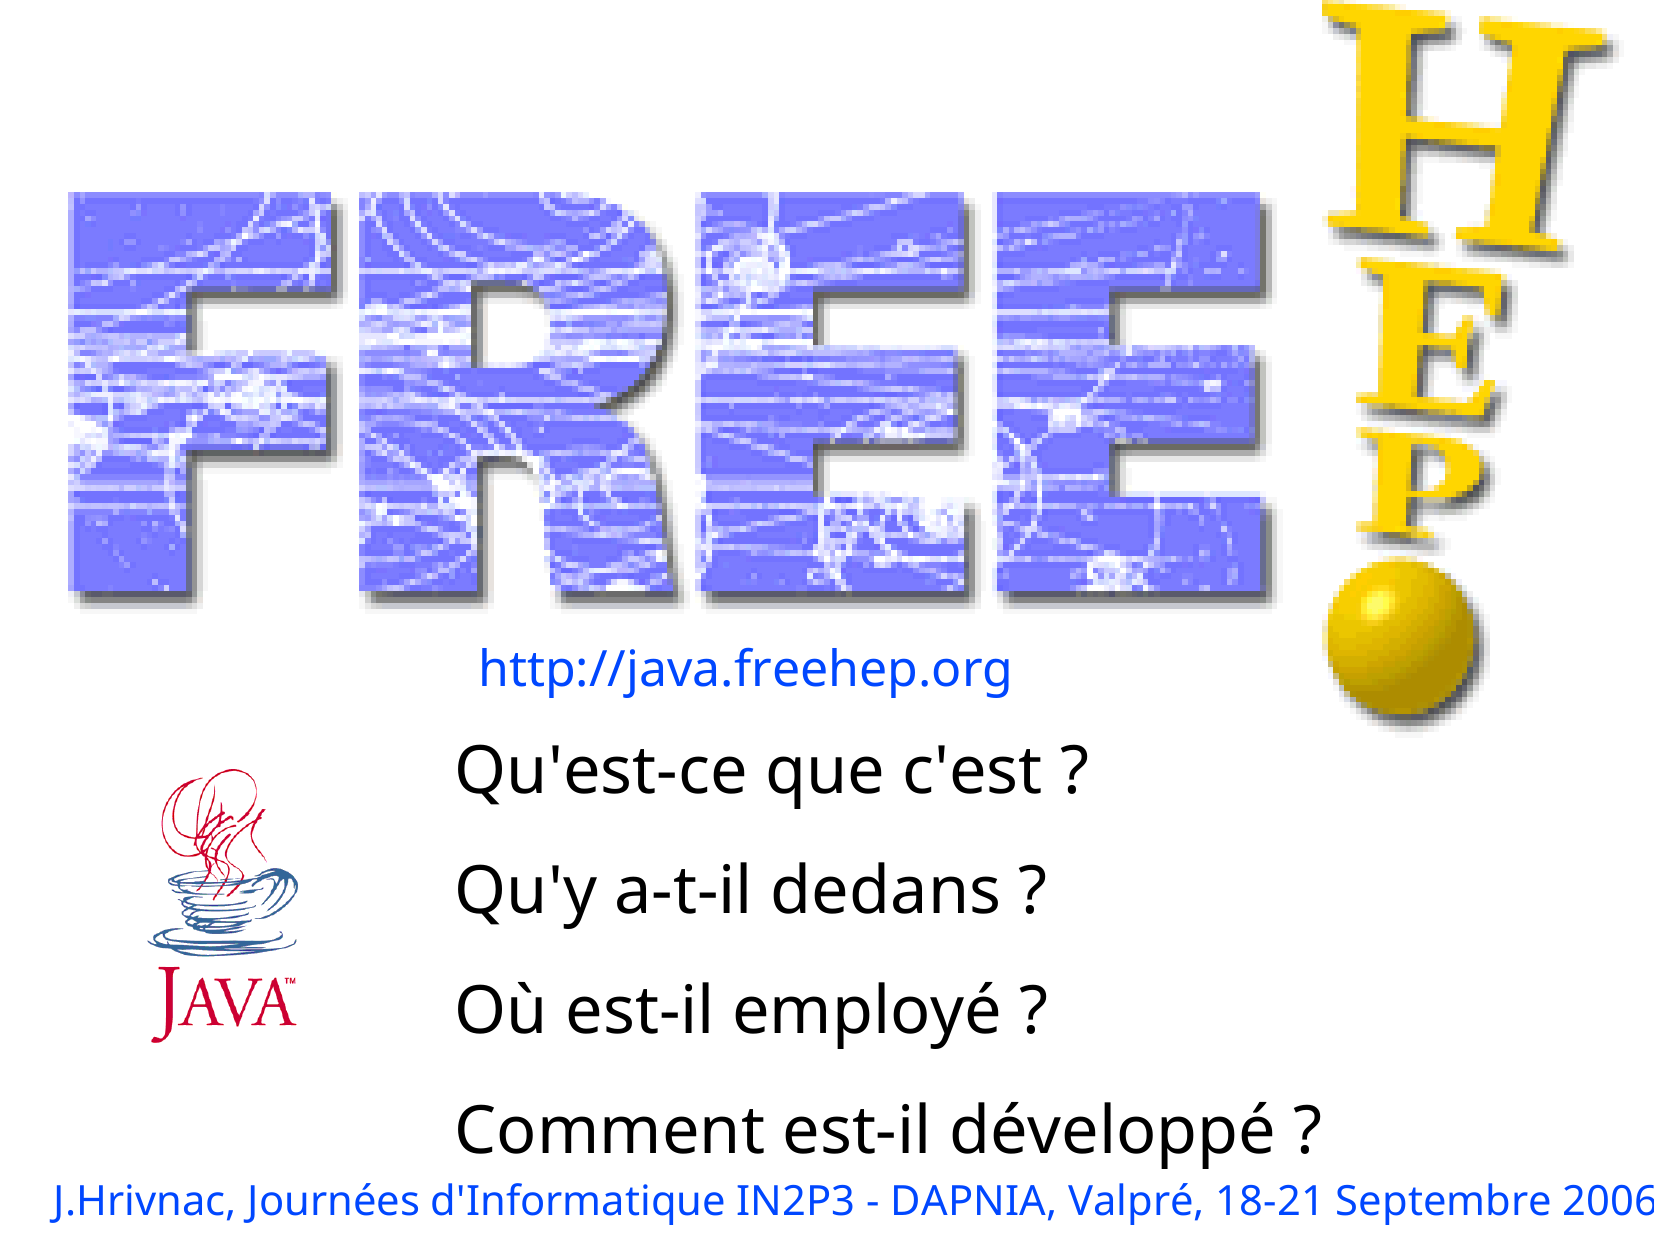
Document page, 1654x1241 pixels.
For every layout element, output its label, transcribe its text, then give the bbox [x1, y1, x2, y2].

picture [13, 0, 1647, 744]
picture [147, 769, 298, 1043]
list Qu'est-ce que c'est ? Qu'y a-t-il dedans ? Où est-il employé ? Comment est-il développé ? [437, 721, 1376, 1134]
text_box J.Hrivnac, Journées d'Informatique IN2P3 - DAPNIA, Valpré, 18-21 Septembre 2006 [53, 1170, 1624, 1222]
text_box http://java.freehep.org [478, 632, 1001, 694]
